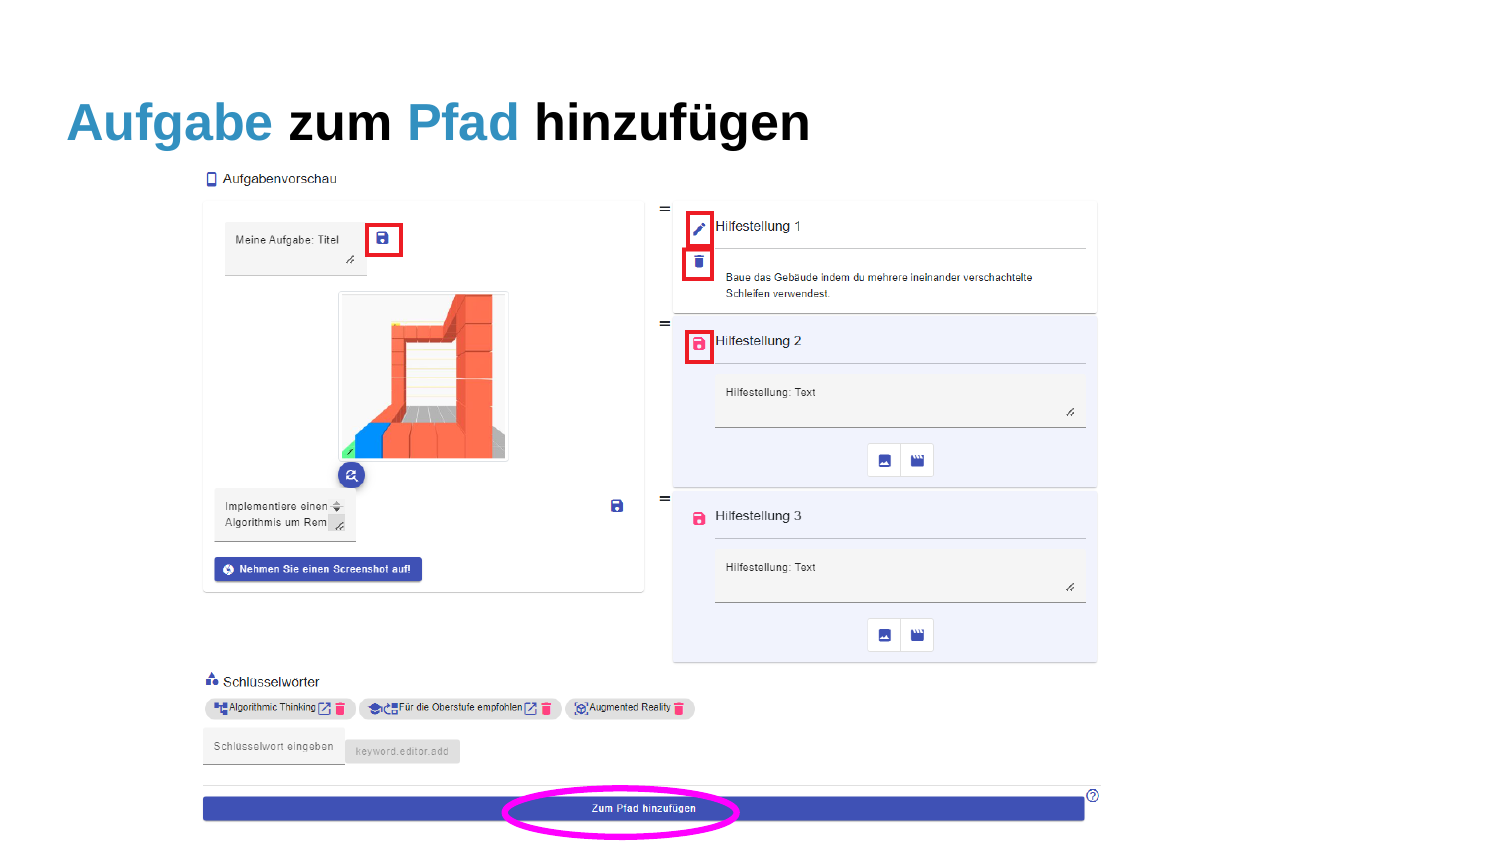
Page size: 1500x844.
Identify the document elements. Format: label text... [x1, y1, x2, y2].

picture [508, 792, 733, 833]
title Aufgabe zum Pfad hinzufügen [51, 72, 1449, 167]
picture [198, 166, 1101, 837]
